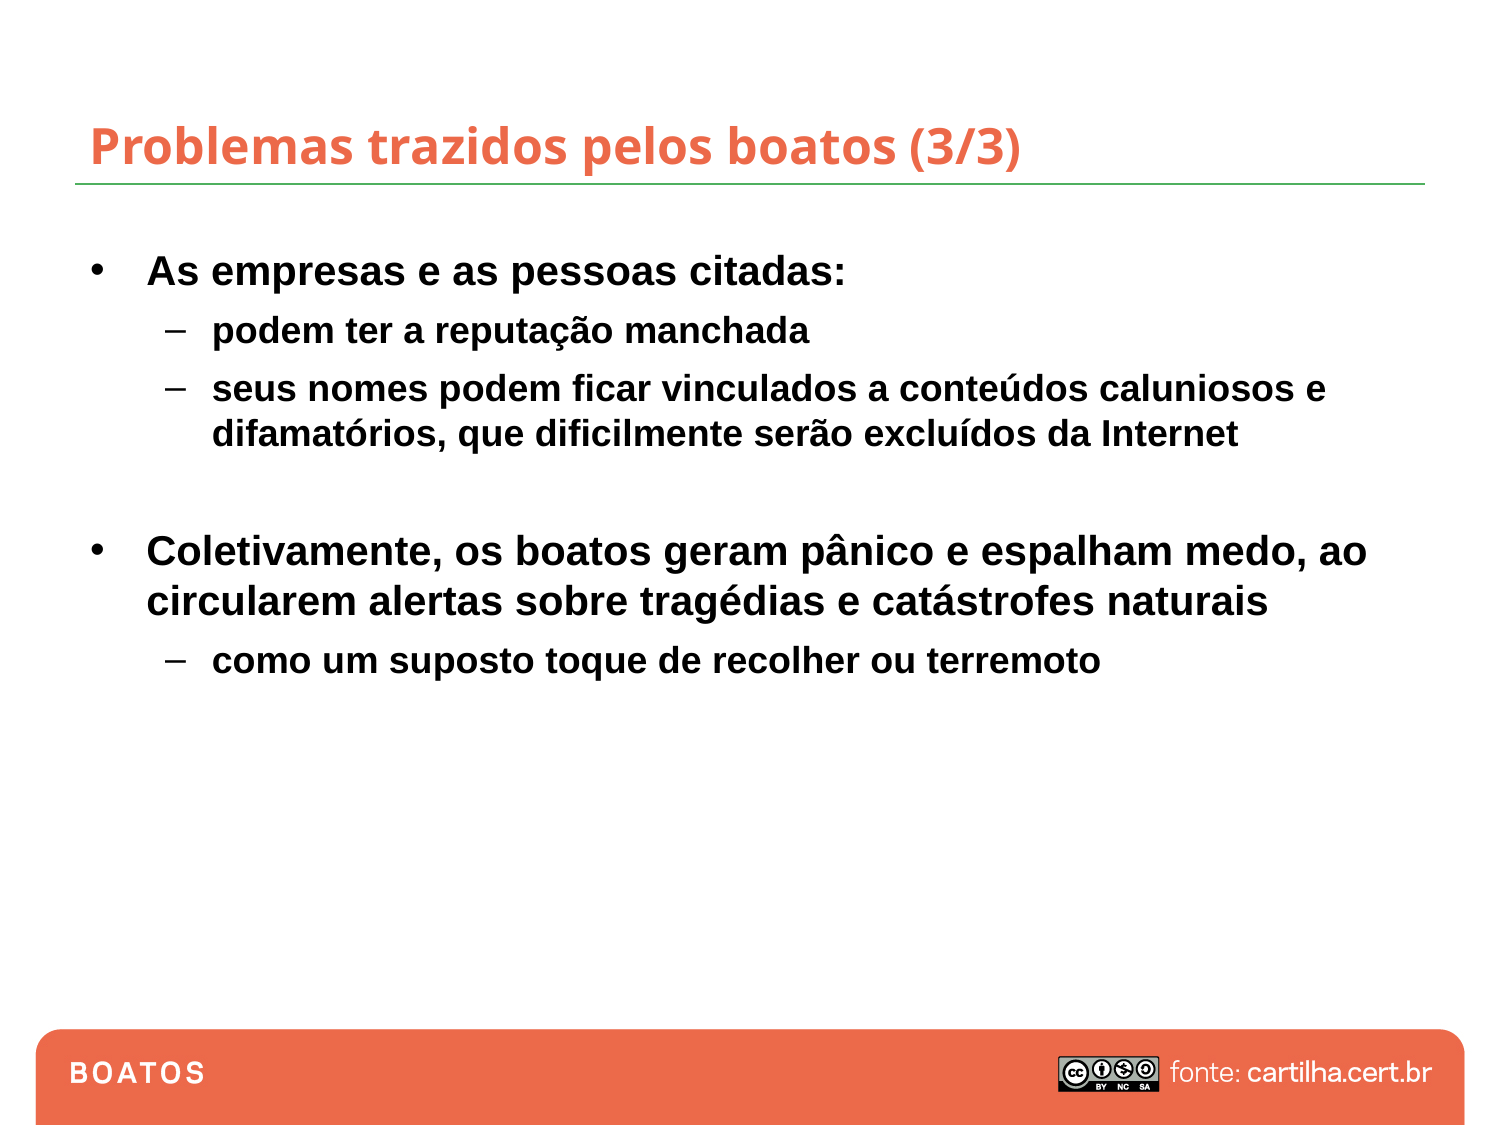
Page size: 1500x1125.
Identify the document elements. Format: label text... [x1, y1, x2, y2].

title Problemas trazidos pelos boatos (3/3) [75, 54, 1425, 182]
picture [0, 0, 1500, 1125]
list As empresas e as pessoas citadas: podem ter a reputação manchada seus nomes podem ficar vinculados a conteúdos caluniosos e difamatórios, que dificilmente serão excluídos da Internet Coletivamente, os boatos geram pânico e espalham medo, ao circularem alertas sobre tragédias e catástrofes naturais como um suposto toque de recolher ou terremoto [75, 236, 1425, 979]
